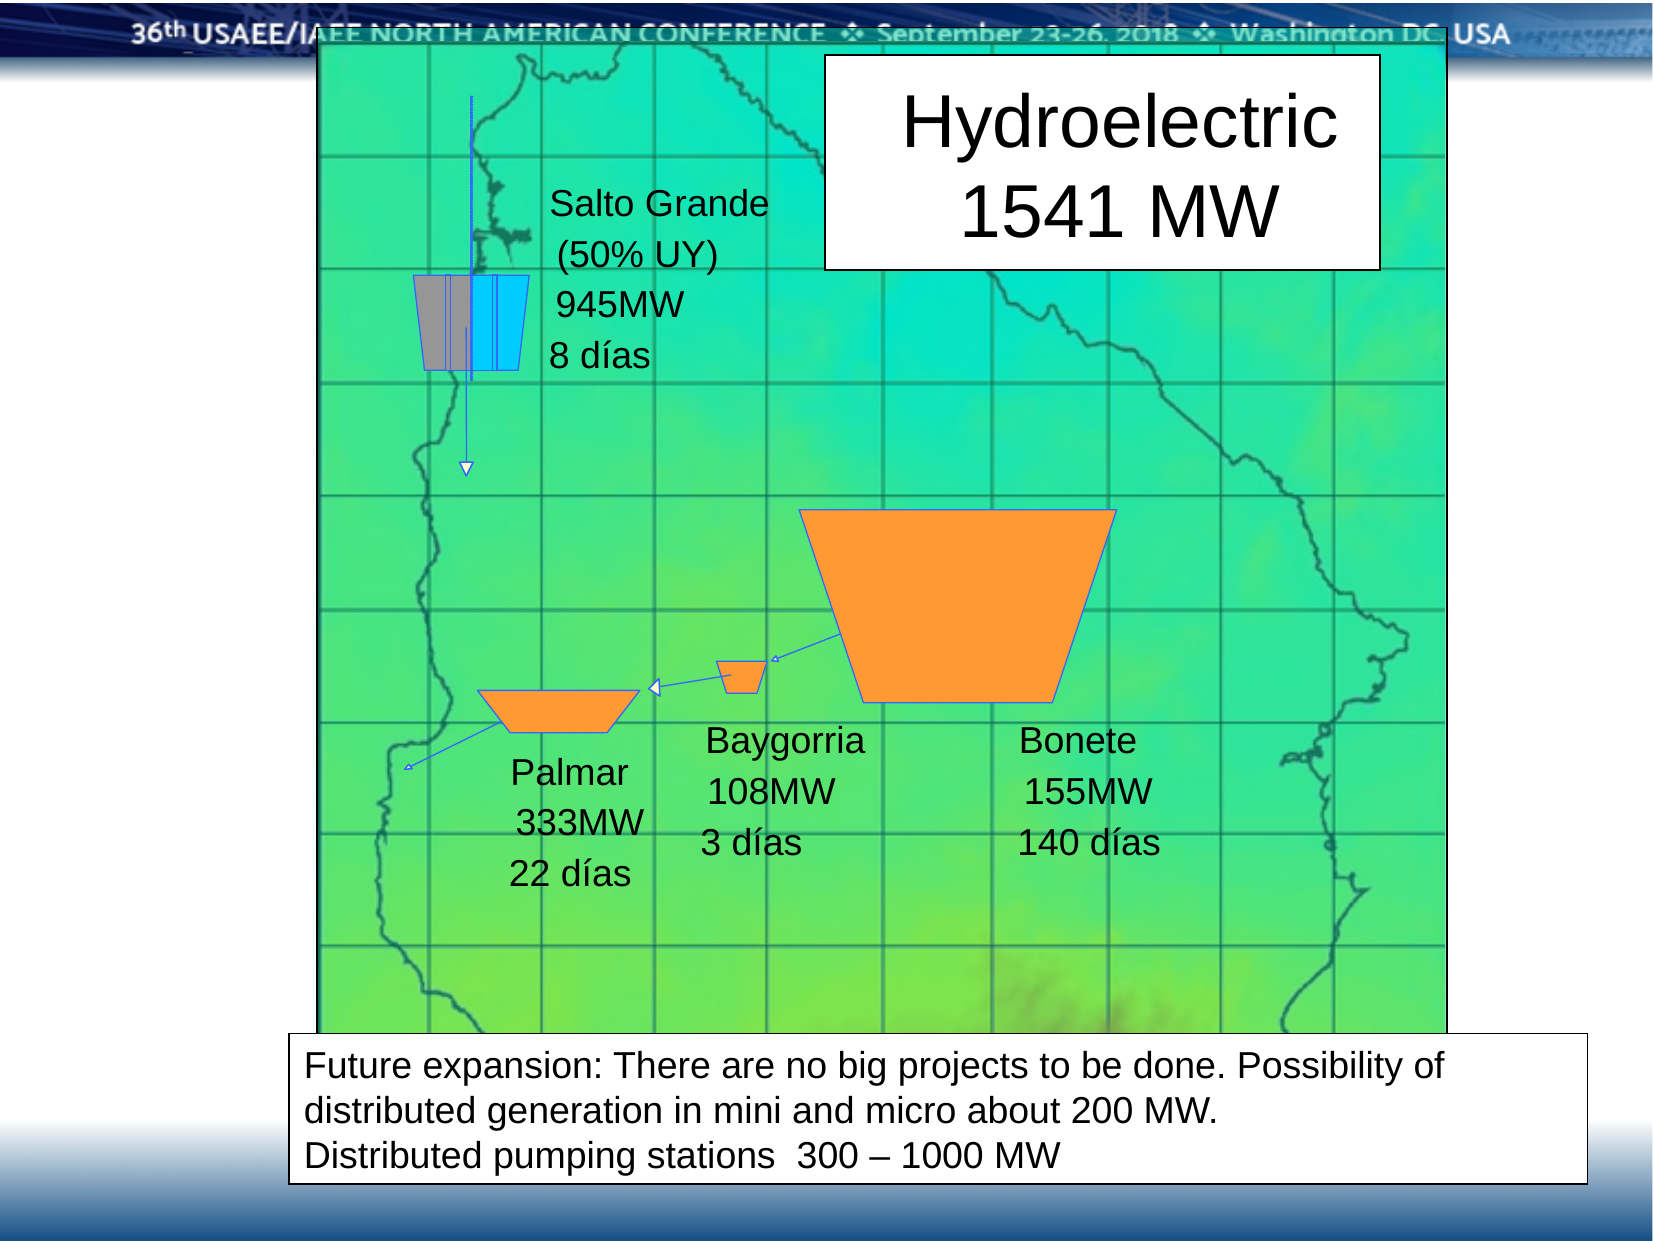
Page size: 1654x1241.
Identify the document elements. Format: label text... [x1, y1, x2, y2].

text_box 8 días [548, 330, 651, 376]
text_box Bonete [1018, 716, 1138, 762]
text_box Future expansion: There are no big projects to be done. Possibility of distributed generation in mini and micro about 200 MW. Distributed pumping stations 300 – 1000 MW [289, 1033, 1588, 1184]
text_box (50% UY) [556, 229, 719, 275]
text_box 22 días [508, 848, 632, 894]
text_box 333MW [515, 797, 645, 844]
text_box Salto Grande [549, 179, 771, 225]
picture [0, 3, 1653, 1241]
title Hydroelectric 1541 MW [825, 55, 1381, 271]
text_box Palmar [510, 747, 630, 793]
text_box [316, 27, 1447, 1033]
text_box 3 días [700, 817, 803, 863]
text_box 945MW [555, 280, 685, 326]
text_box Baygorria [705, 716, 866, 762]
text_box 140 días [1017, 817, 1161, 863]
text_box 155MW [1023, 767, 1154, 813]
text_box 108MW [707, 767, 837, 813]
